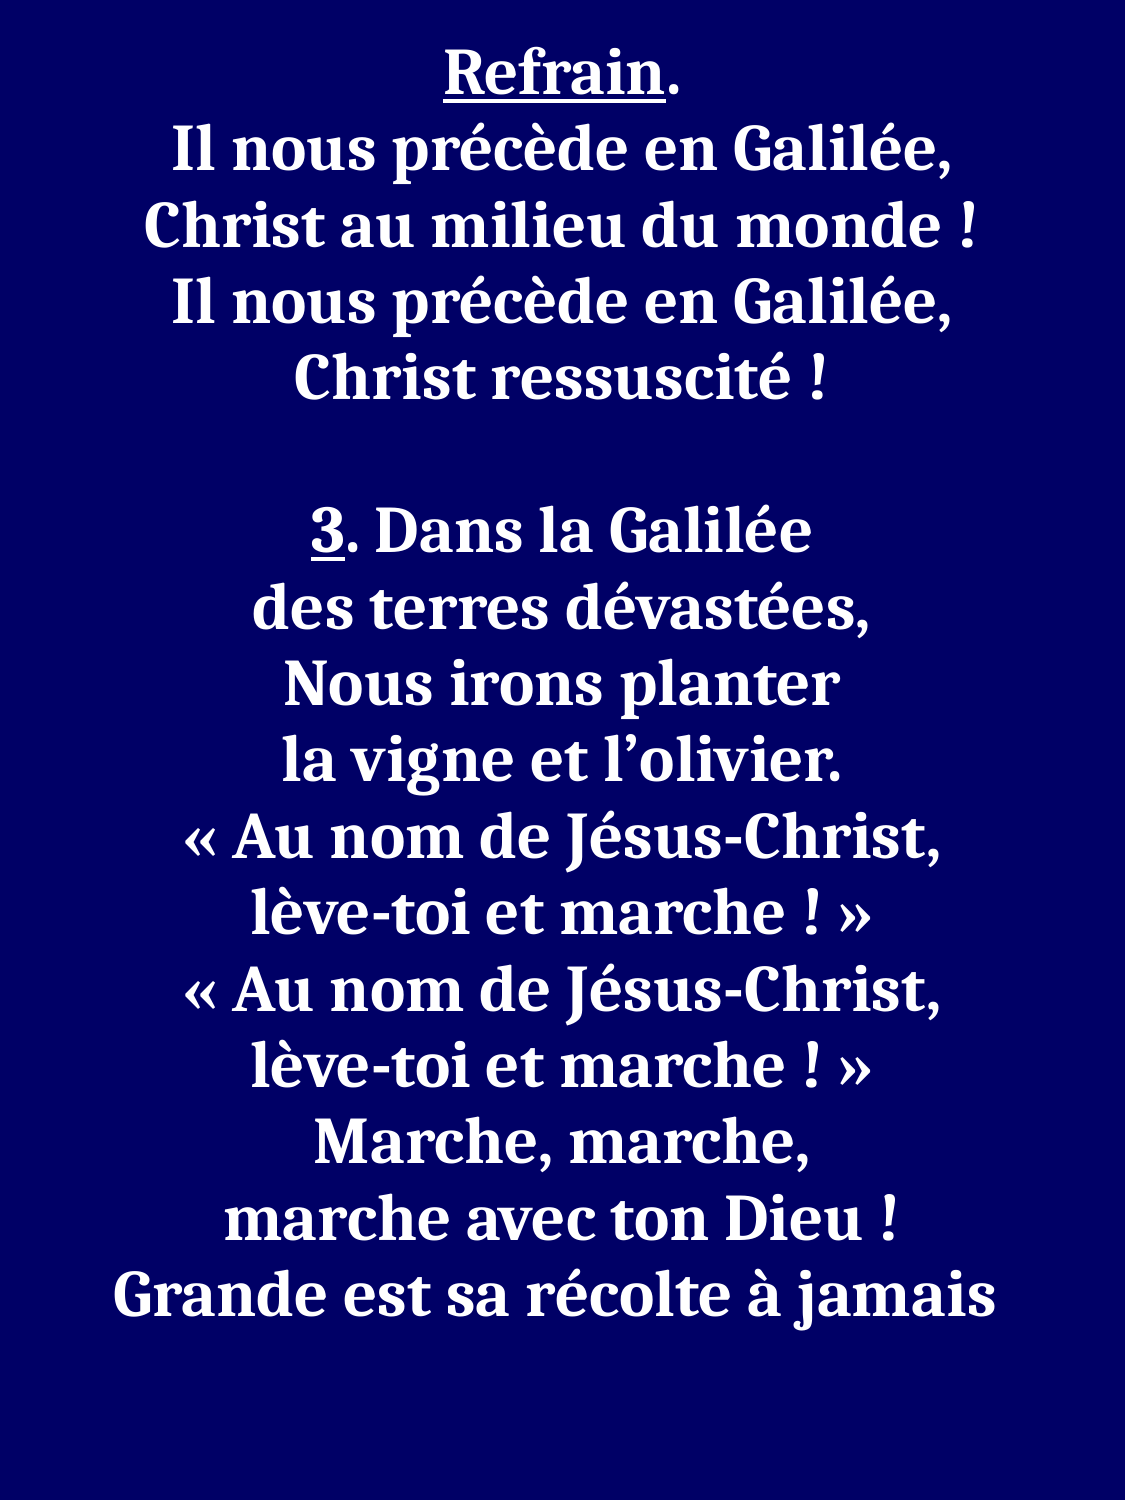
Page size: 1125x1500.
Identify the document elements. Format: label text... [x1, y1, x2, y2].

text_box Refrain. Il nous précède en Galilée, Christ au milieu du monde ! Il nous précède en Galilée, Christ ressuscité ! 3. Dans la Galilée des terres dévastées, Nous irons planter la vigne et l’olivier. « Au nom de Jésus-Christ, lève-toi et marche ! » « Au nom de Jésus-Christ, lève-toi et marche ! » Marche, marche, marche avec ton Dieu ! Grande est sa récolte à jamais [0, 35, 1125, 1500]
